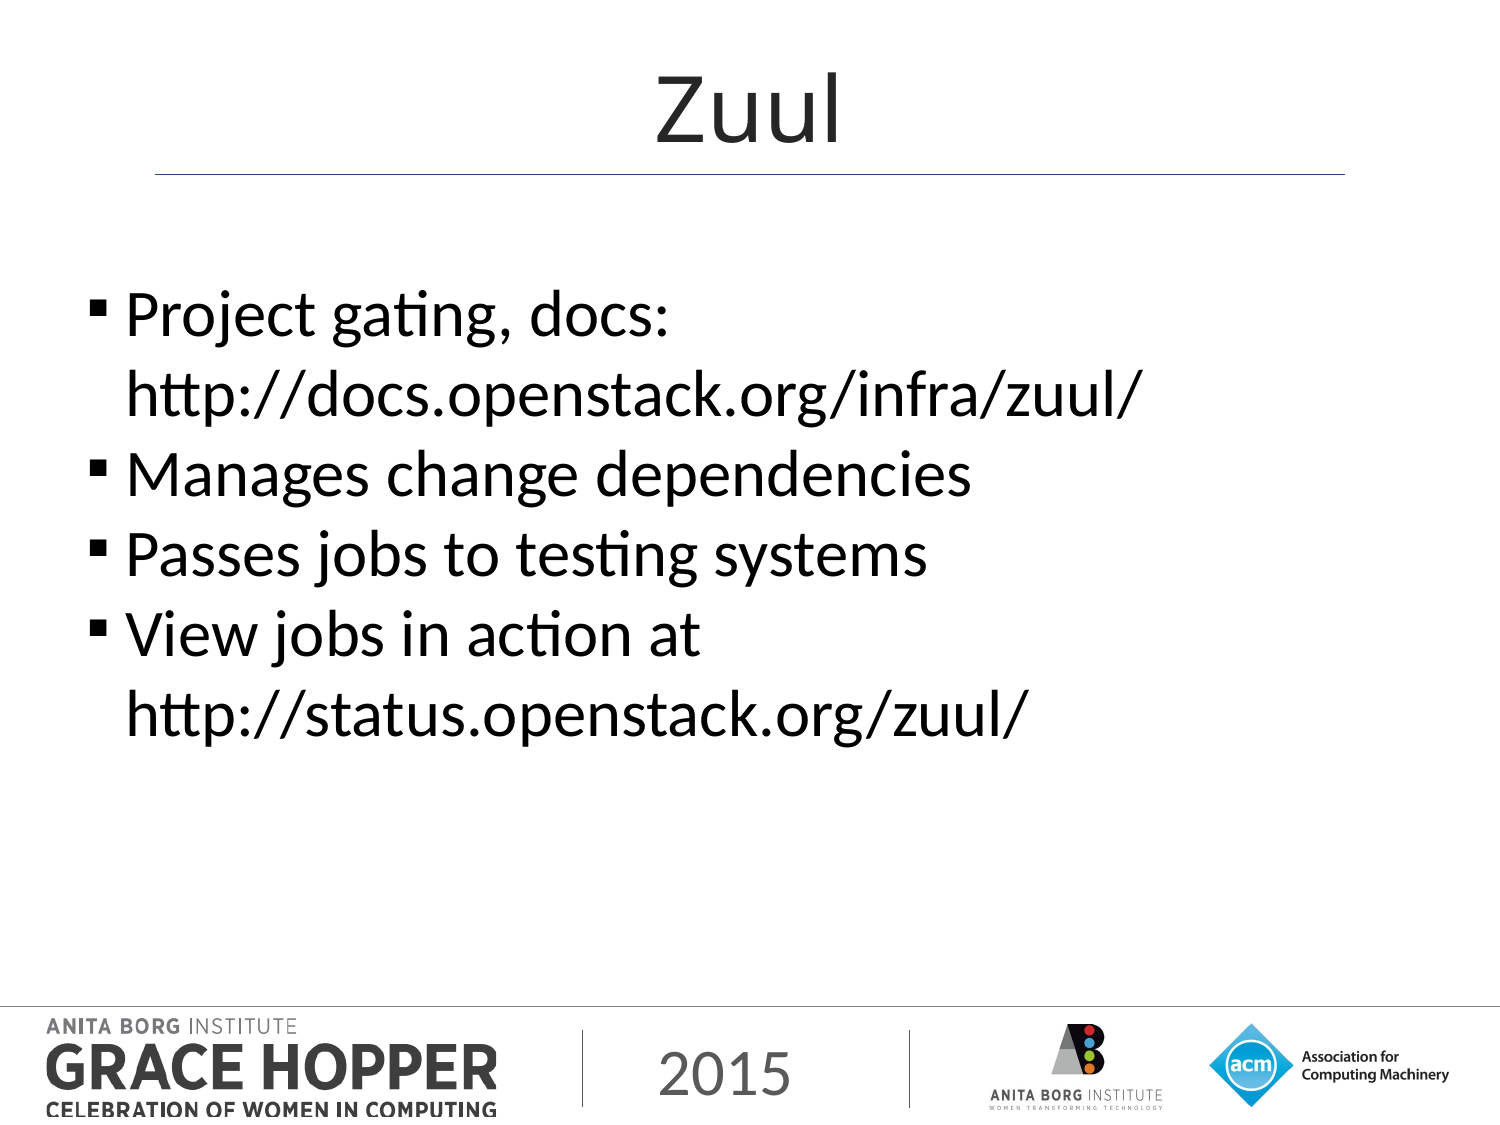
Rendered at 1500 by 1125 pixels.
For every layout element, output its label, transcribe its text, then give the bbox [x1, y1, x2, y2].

text_box Project gating, docs: http://docs.openstack.org/infra/zuul/ Manages change dependencies Passes jobs to testing systems View jobs in action at http://status.openstack.org/zuul/ [74, 262, 1425, 1005]
text_box Zuul [74, 19, 1425, 191]
picture [989, 1024, 1162, 1110]
picture [1209, 1023, 1449, 1107]
